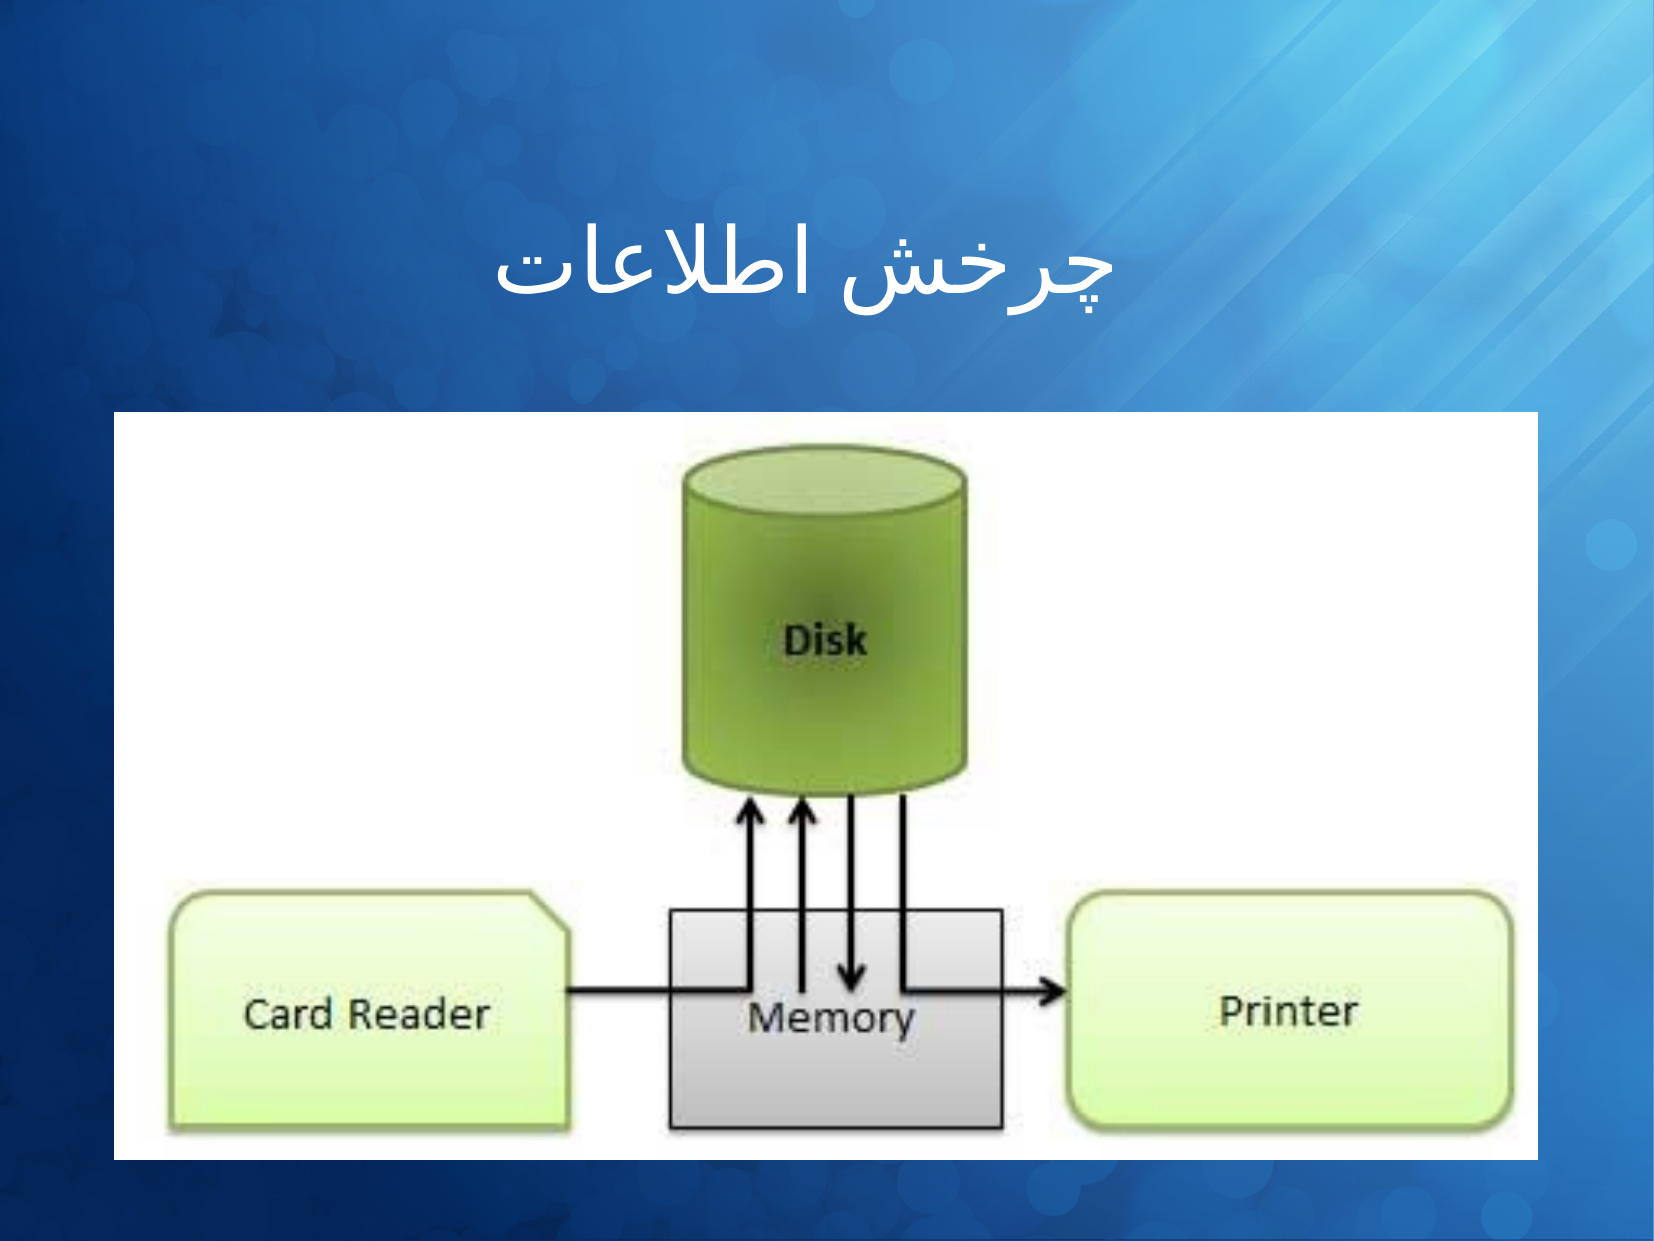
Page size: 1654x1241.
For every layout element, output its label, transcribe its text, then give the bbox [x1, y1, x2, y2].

title چرخش اطلاعات [112, 187, 1501, 356]
picture [0, 0, 1654, 1241]
